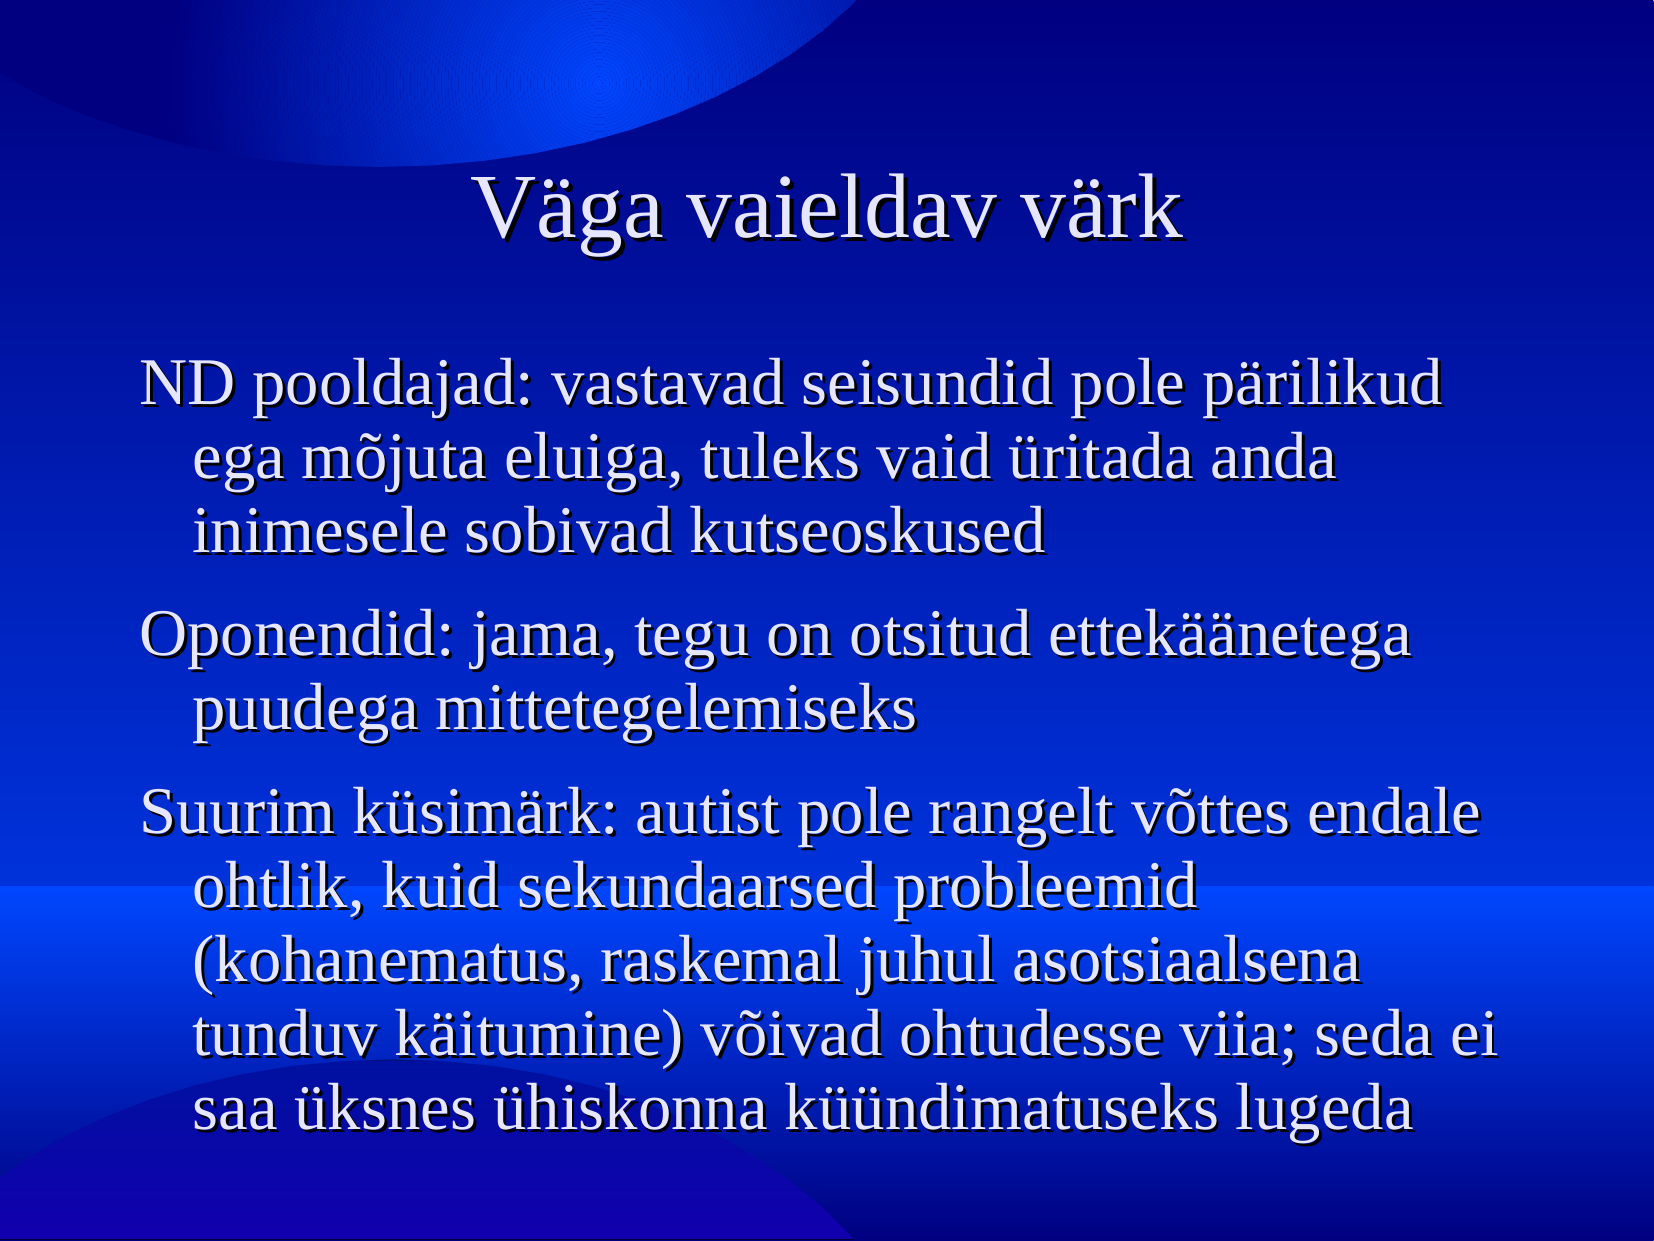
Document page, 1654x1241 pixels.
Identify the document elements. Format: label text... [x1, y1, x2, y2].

title Väga vaieldav värk [121, 102, 1534, 311]
list ND pooldajad: vastavad seisundid pole pärilikud ega mõjuta eluiga, tuleks vaid üritada anda inimesele sobivad kutseoskused Oponendid: jama, tegu on otsitud ettekäänetega puudega mittetegelemiseks Suurim küsimärk: autist pole rangelt võttes endale ohtlik, kuid sekundaarsed probleemid (kohanematus, raskemal juhul asotsiaalsena tunduv käitumine) võivad ohtudesse viia; seda ei saa üksnes ühiskonna küündimatuseks lugeda [121, 344, 1534, 1145]
